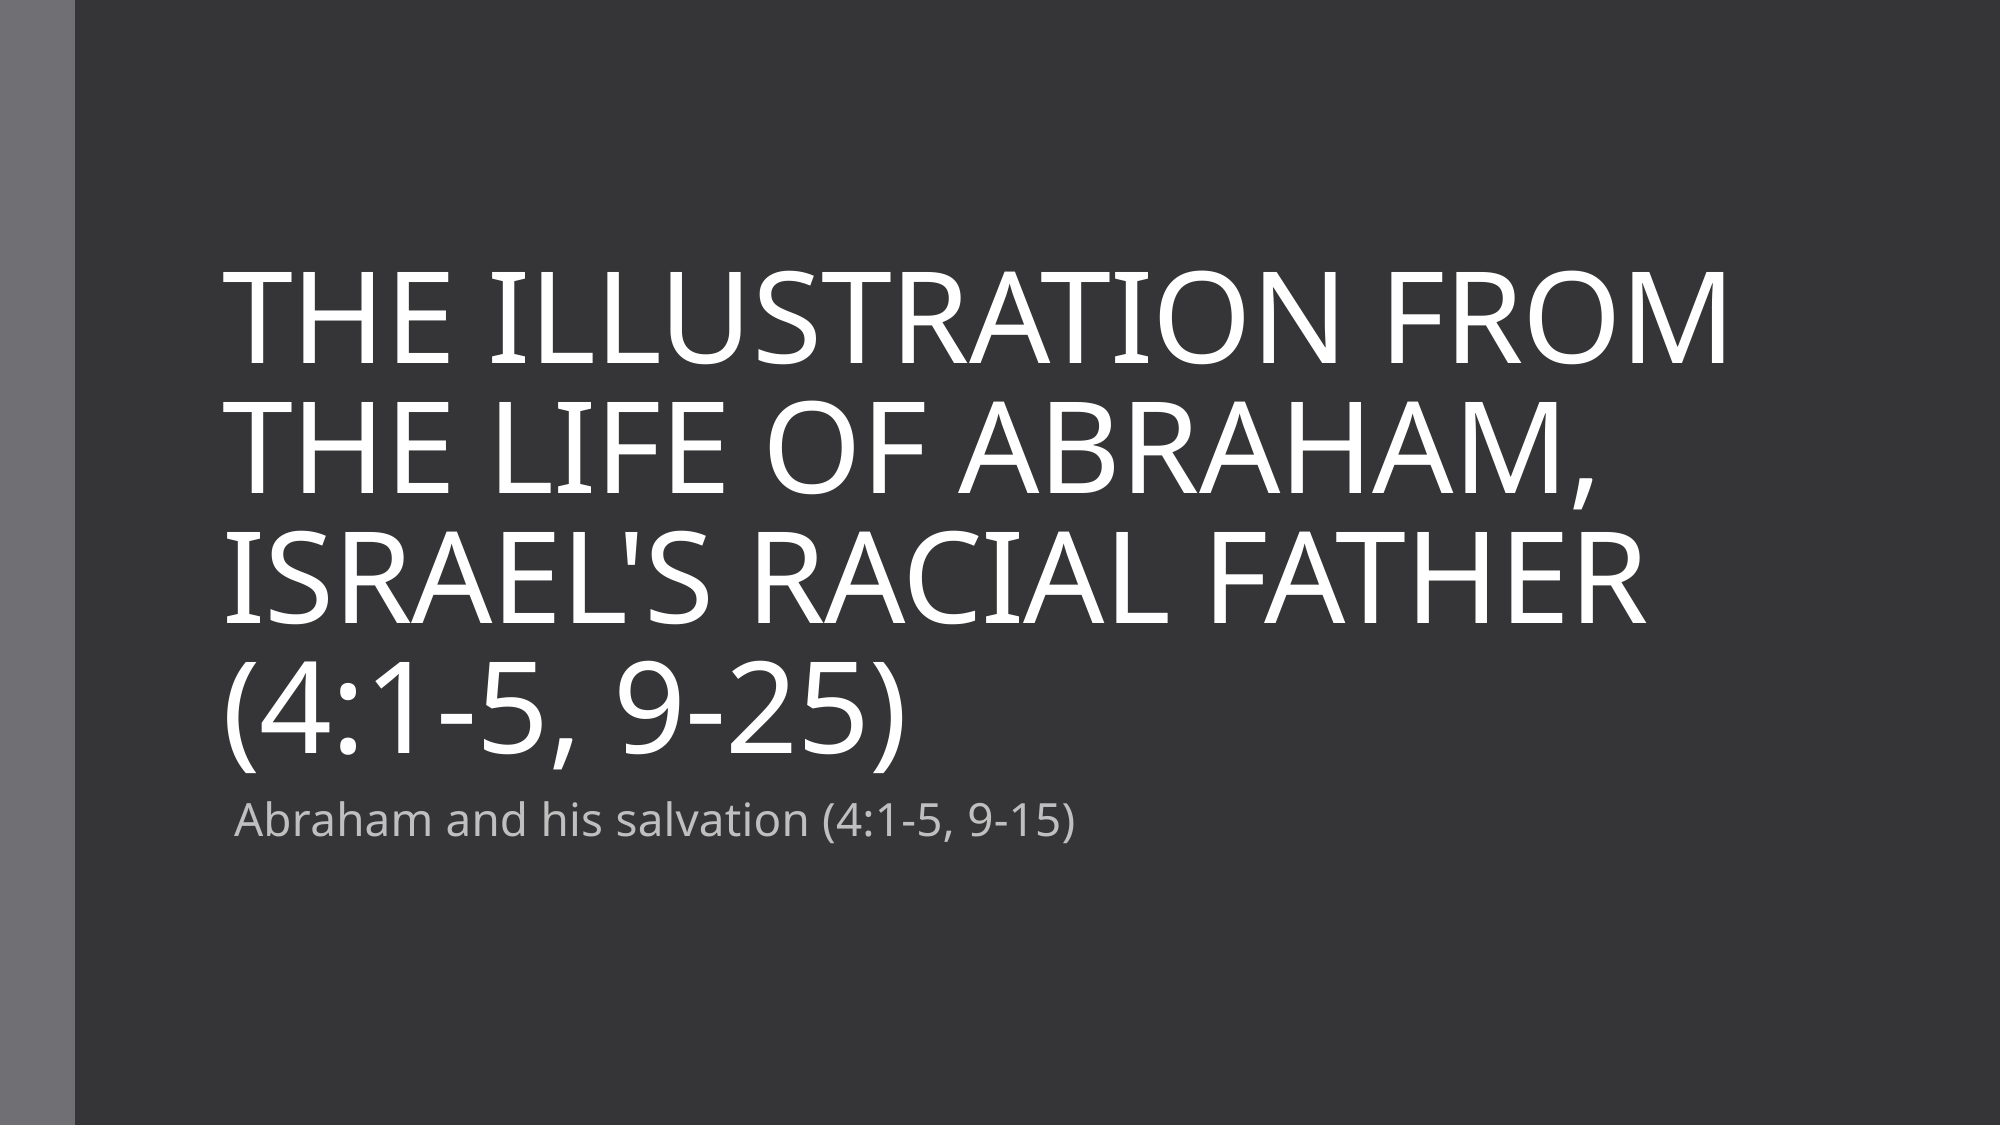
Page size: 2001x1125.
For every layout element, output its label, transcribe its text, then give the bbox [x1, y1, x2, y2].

title THE ILLUSTRATION FROM THE LIFE OF ABRAHAM, ISRAEL'S RACIAL FATHER (4:1-5, 9-25) [206, 124, 1752, 787]
subtitle Abraham and his salvation (4:1-5, 9-15) [206, 787, 1752, 1066]
